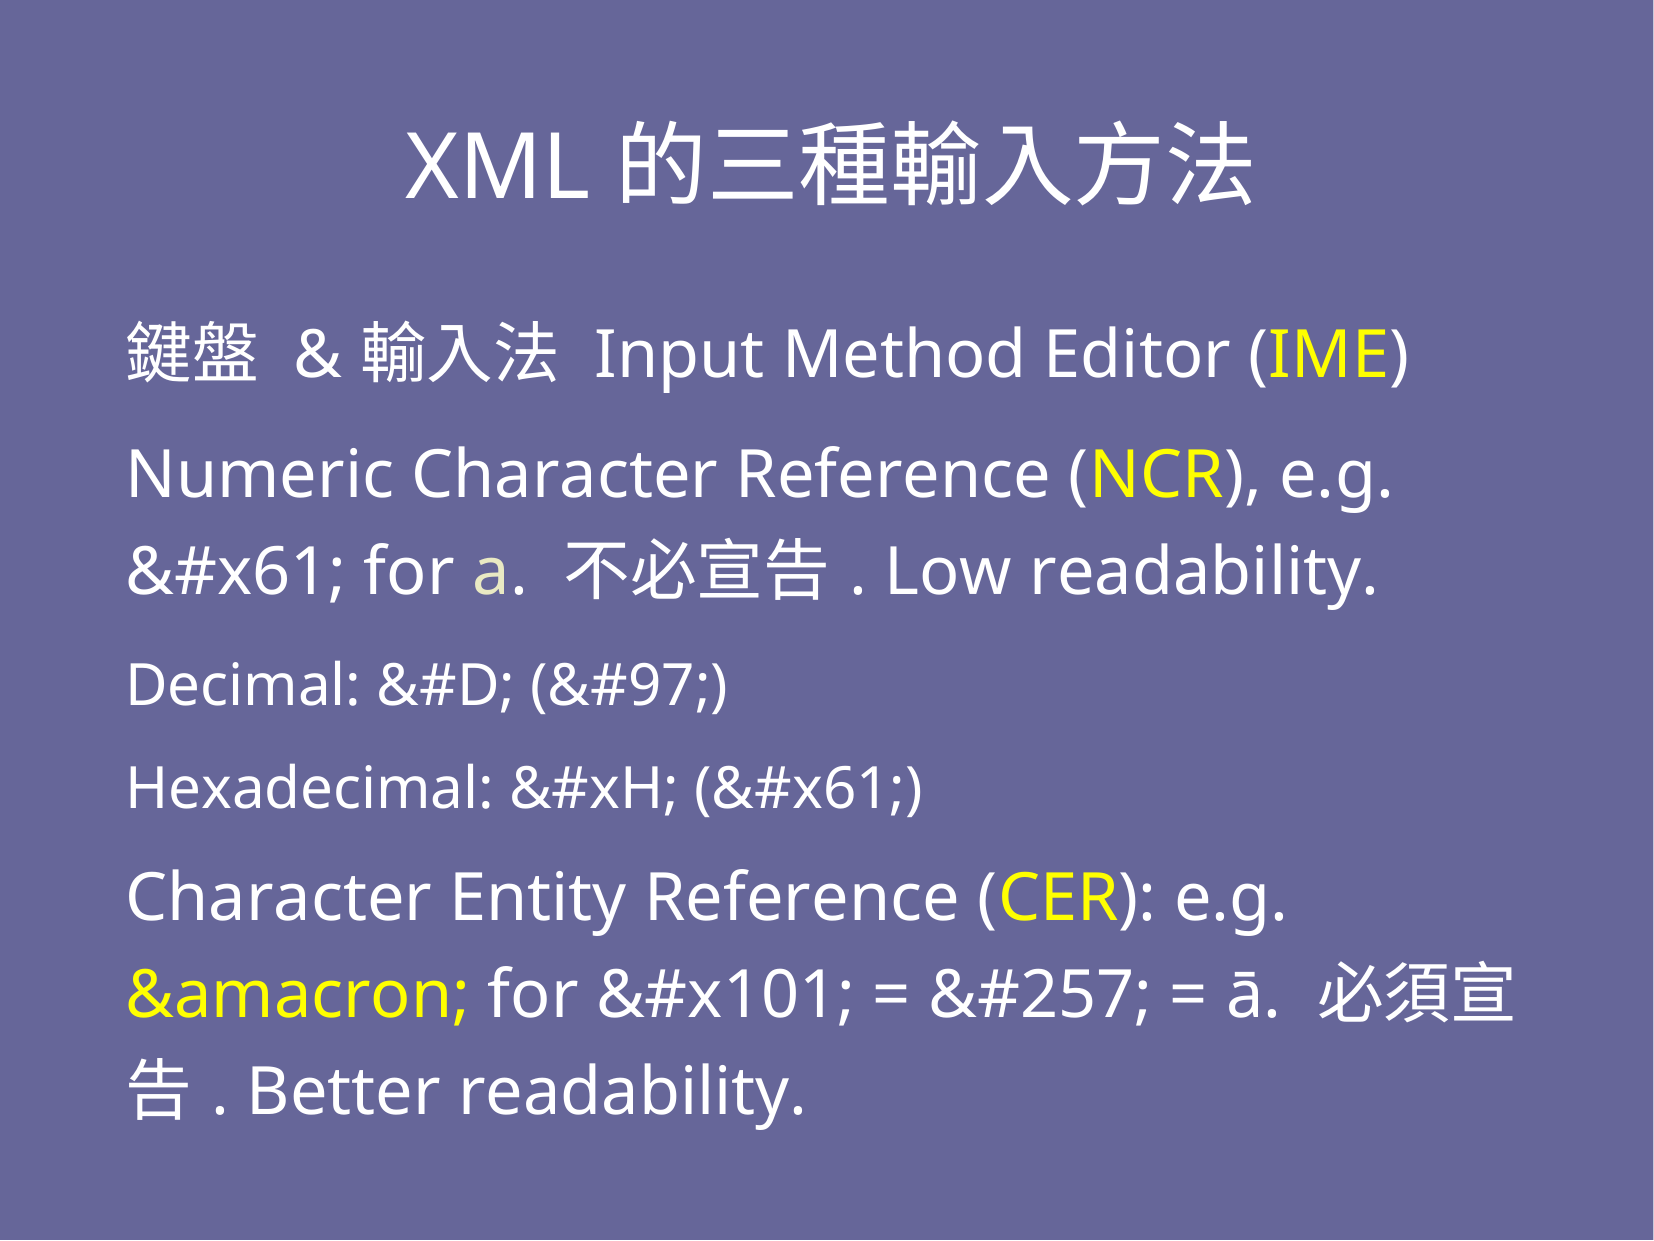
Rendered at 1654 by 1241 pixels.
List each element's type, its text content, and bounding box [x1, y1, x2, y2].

title XML的三種輸入方法 [125, 55, 1538, 263]
list 鍵盤 &輸入法 Input Method Editor (IME) Numeric Character Reference (NCR), e.g. &#x61; for a. 不必宣告. Low readability. Decimal: &#D; (&#97;) Hexadecimal: &#xH; (&#x61;) Character Entity Reference (CER): e.g. &amacron; for &#x101; = &#257; = ā. 必須宣告. Better readability. [125, 300, 1538, 1099]
